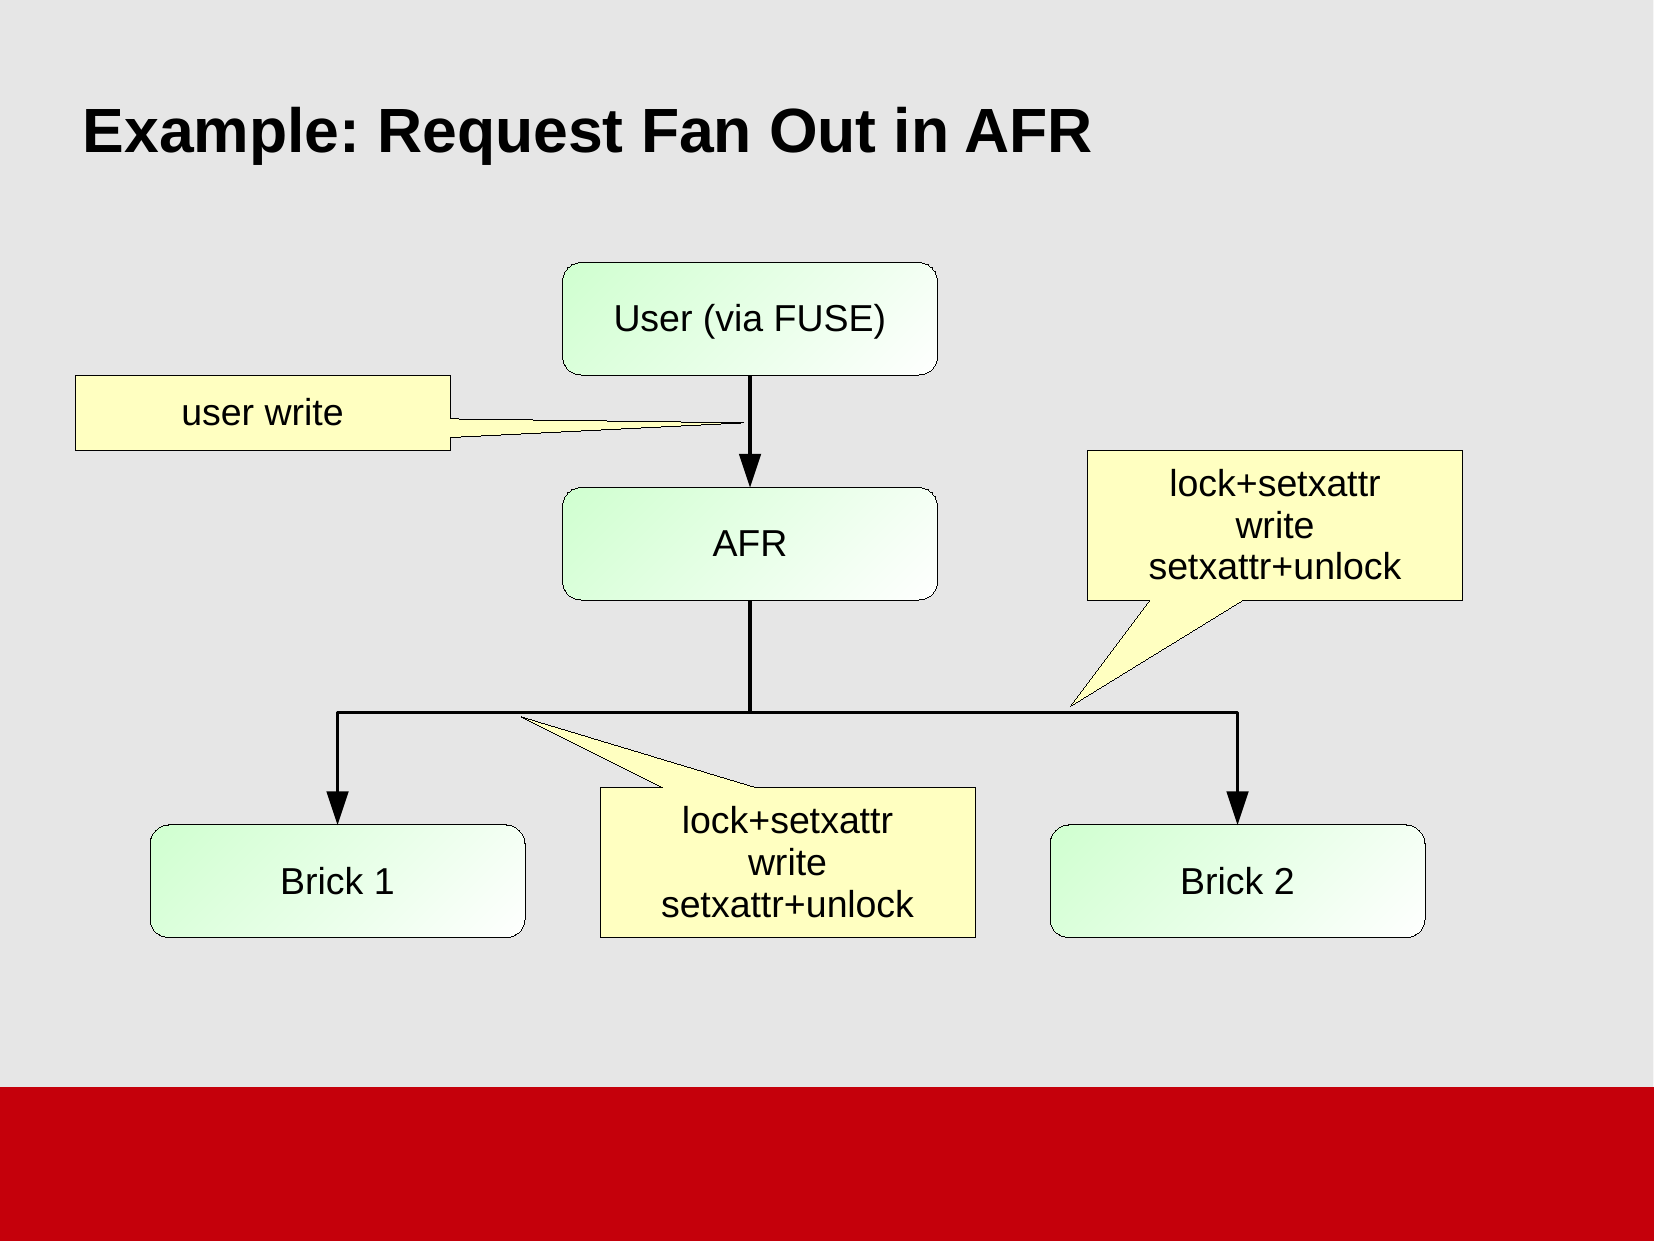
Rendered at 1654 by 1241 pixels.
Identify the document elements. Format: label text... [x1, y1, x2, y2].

text_box lock+setxattr write setxattr+unlock [1070, 450, 1463, 707]
text_box User (via FUSE) [562, 262, 938, 376]
text_box lock+setxattr write setxattr+unlock [521, 716, 976, 938]
text_box user write [75, 375, 744, 451]
text_box Brick 2 [1050, 824, 1426, 938]
text_box Brick 1 [150, 824, 526, 938]
text_box AFR [562, 487, 938, 601]
title Example: Request Fan Out in AFR [82, 37, 1571, 226]
